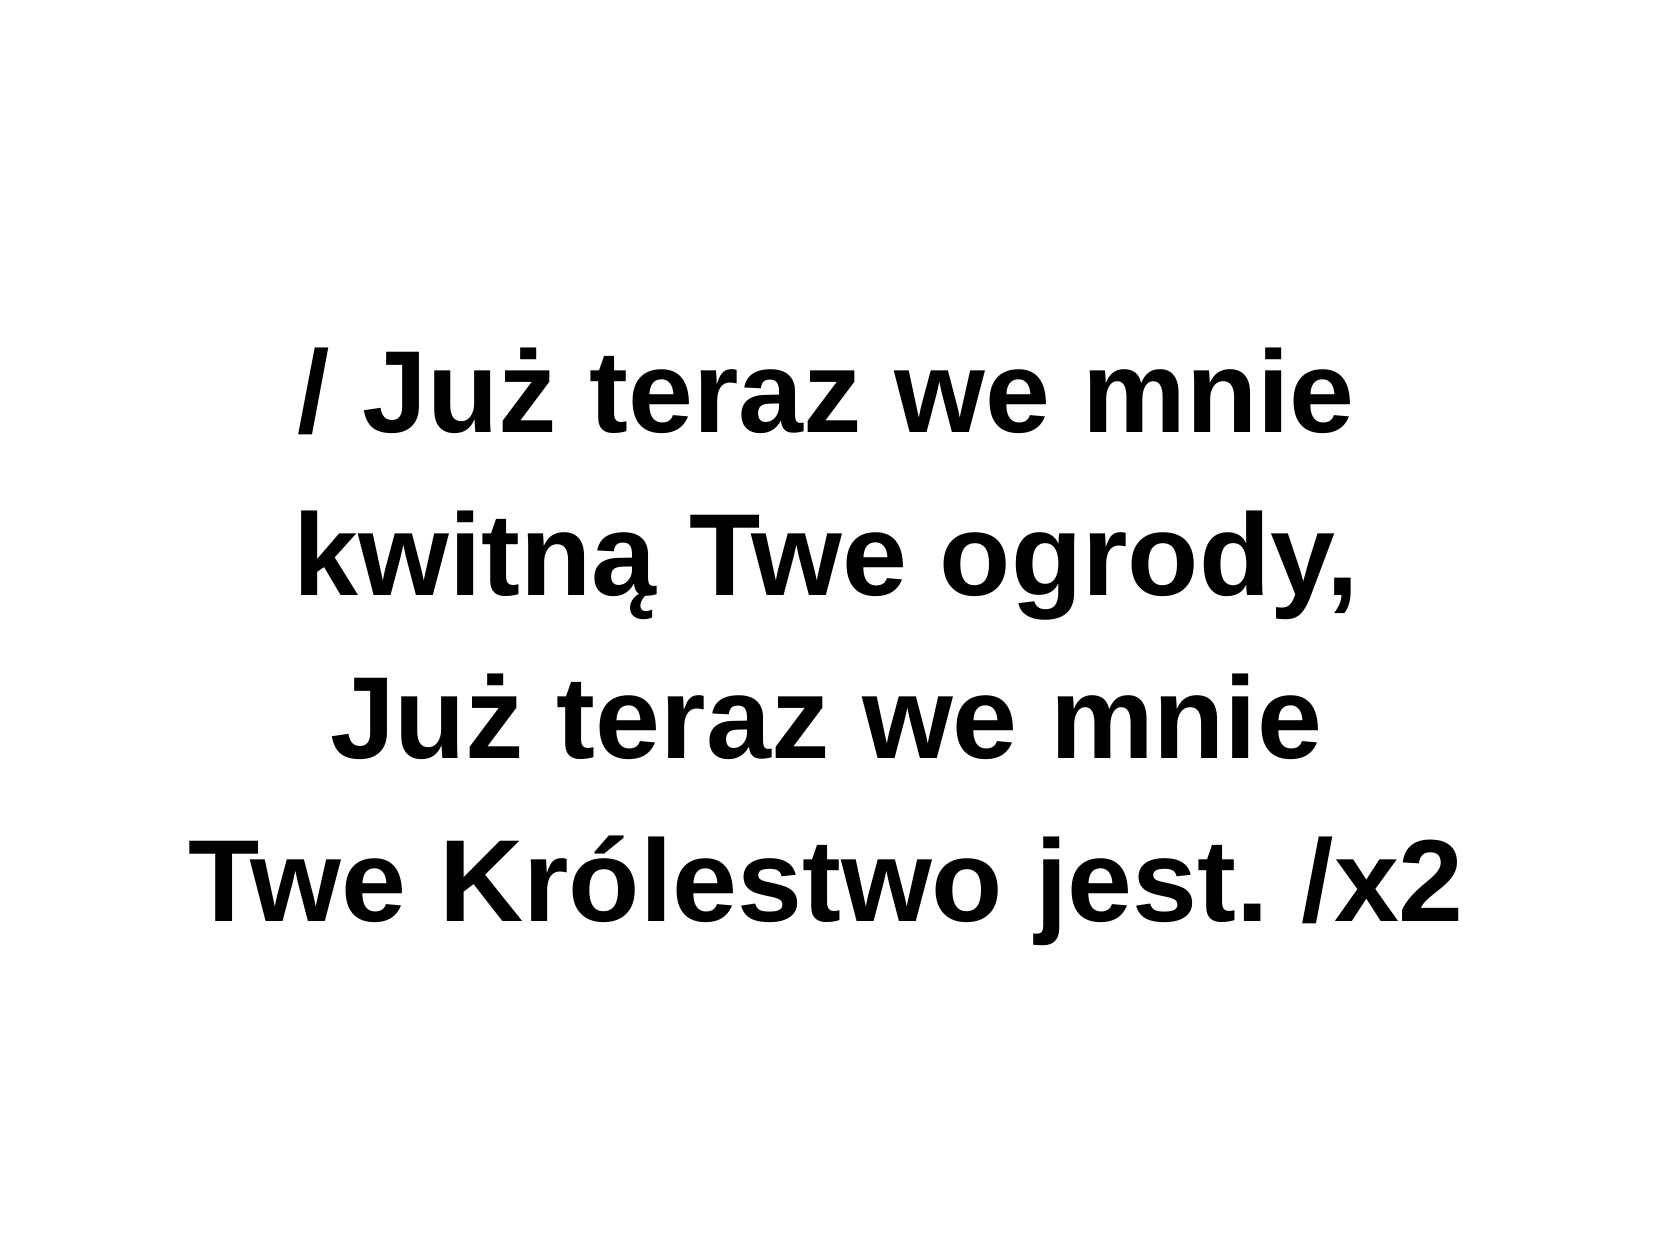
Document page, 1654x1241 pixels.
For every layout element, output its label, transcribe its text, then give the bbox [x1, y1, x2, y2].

subtitle / Już teraz we mnie kwitną Twe ogrody, Już teraz we mnie Twe Królestwo jest. /x2 [0, 0, 1654, 1241]
